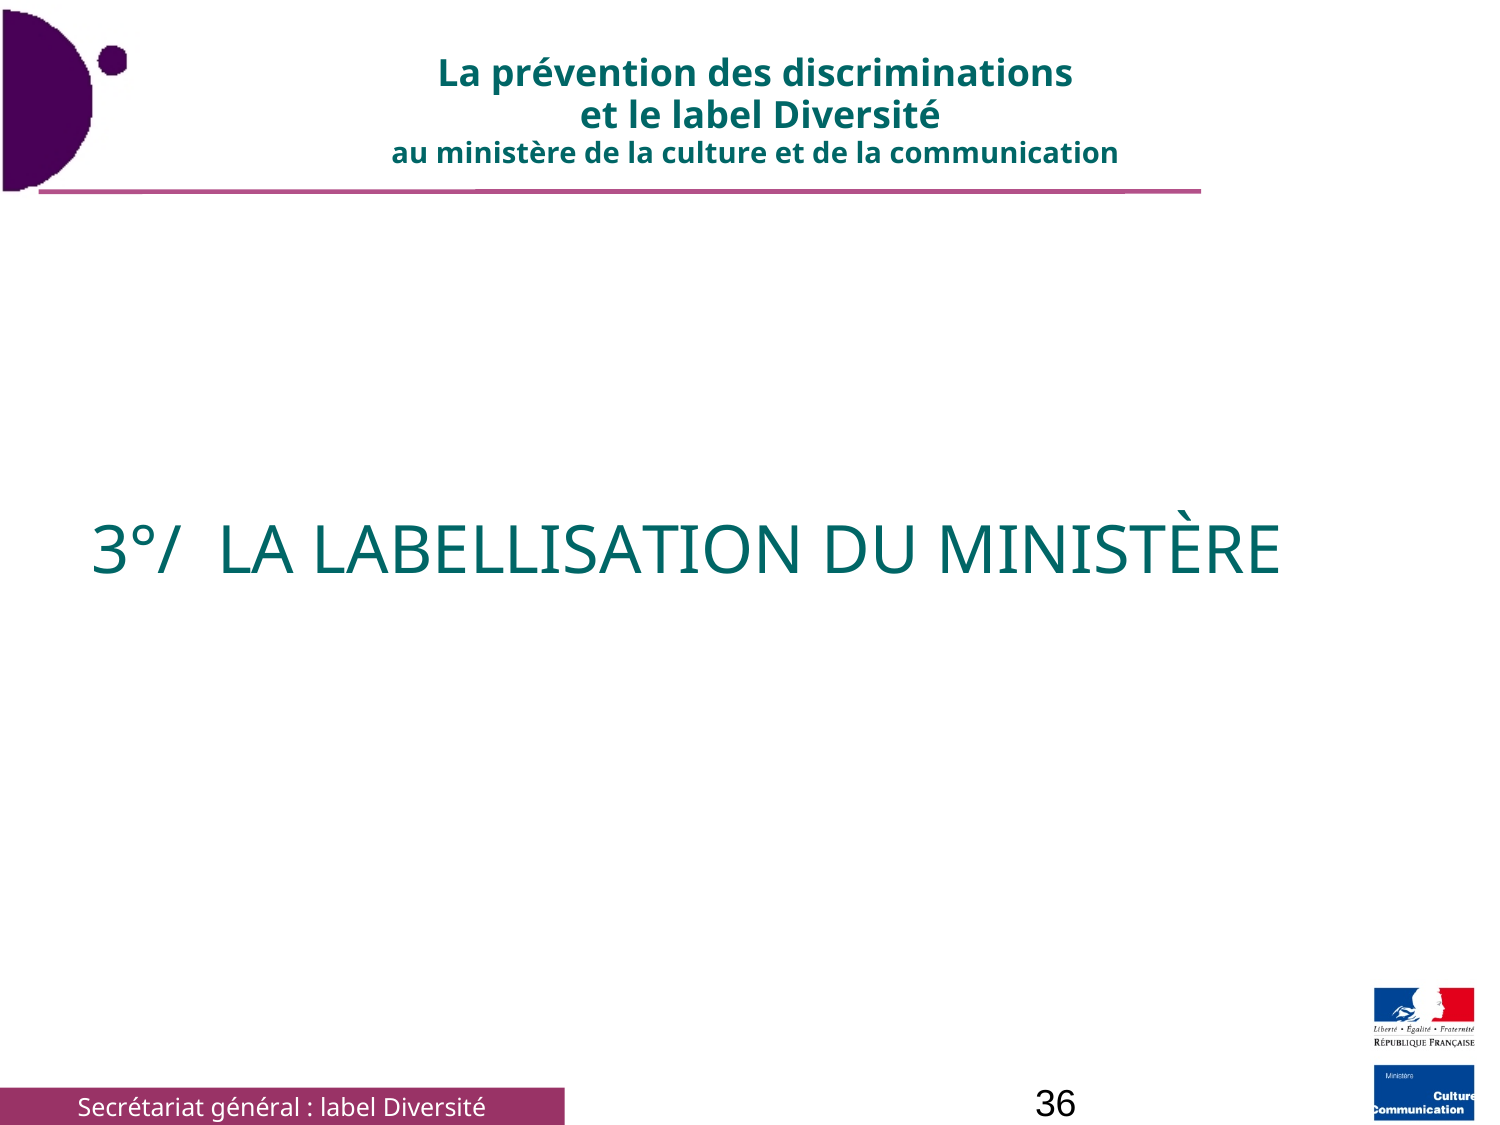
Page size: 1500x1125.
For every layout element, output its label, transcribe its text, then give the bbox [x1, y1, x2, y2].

picture [0, 0, 149, 204]
text_box <numéro> [1020, 1071, 1370, 1125]
text_box 3°/ LA LABELLISATION DU MINISTÈRE [59, 502, 1329, 596]
text_box La prévention des discriminations et le label Diversité au ministère de la culture et de la communication [118, 41, 1394, 179]
picture [1370, 979, 1477, 1125]
